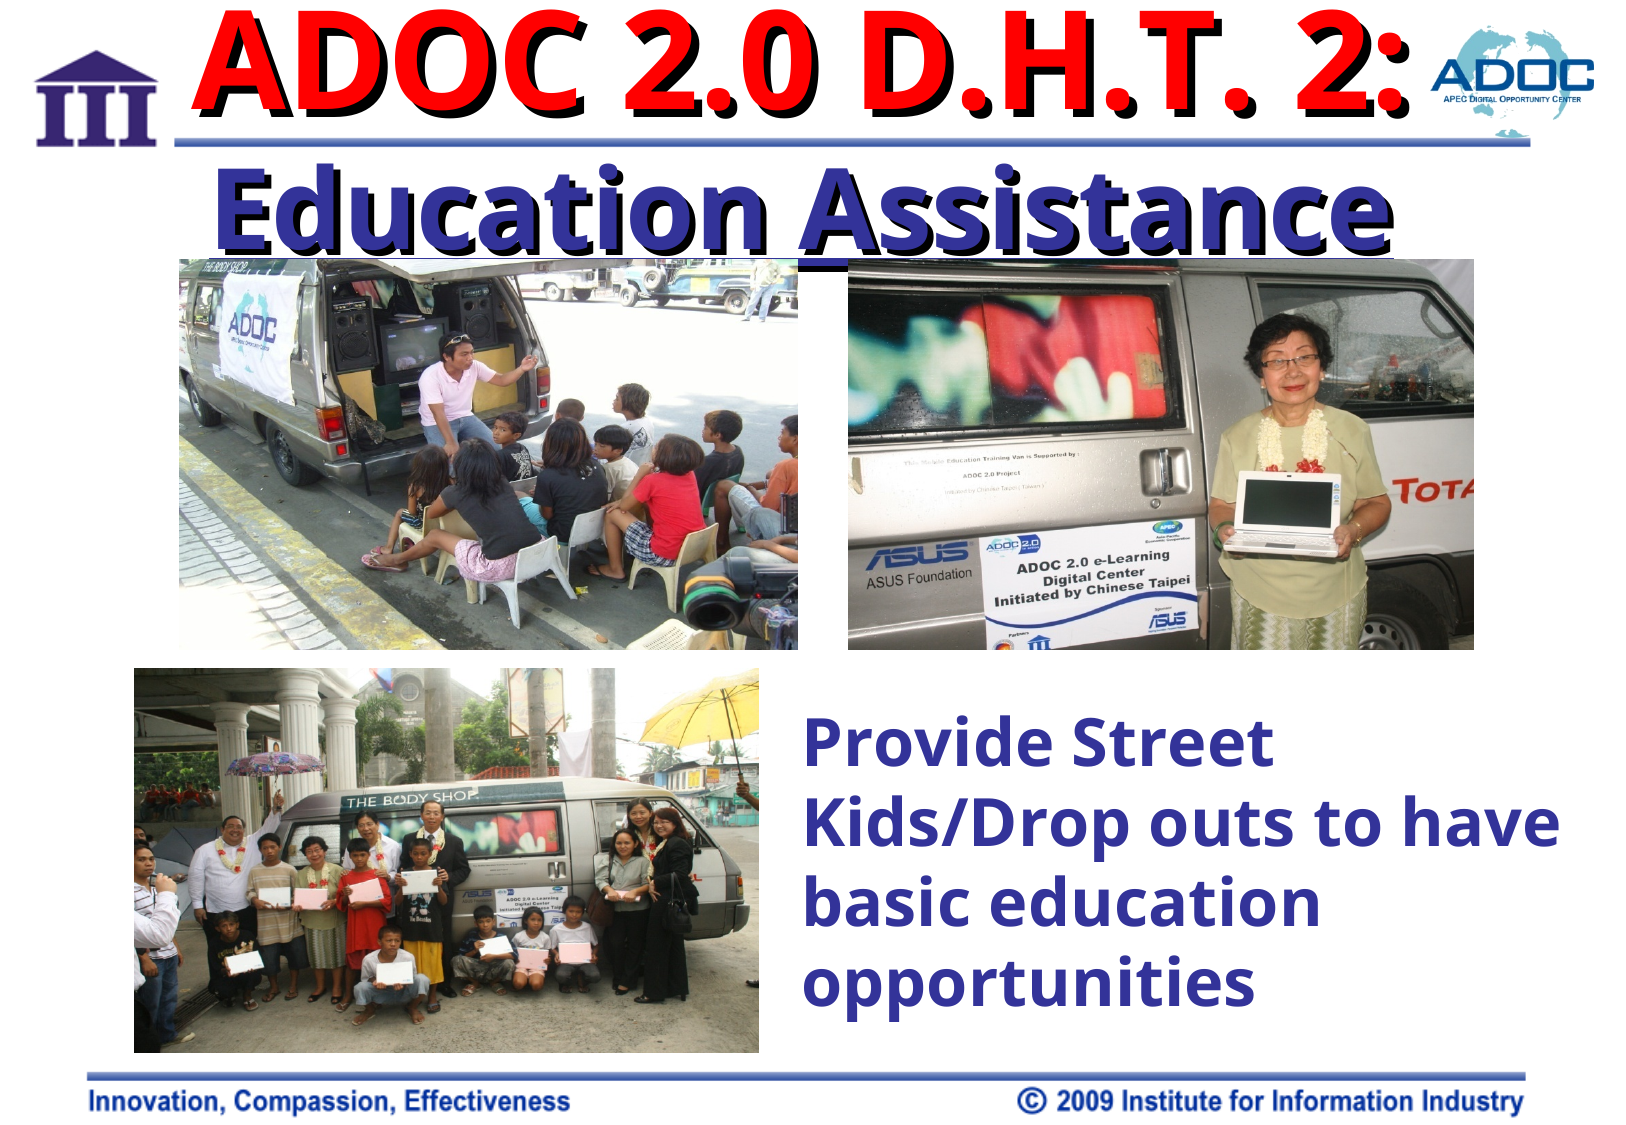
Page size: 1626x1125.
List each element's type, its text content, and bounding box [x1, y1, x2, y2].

title ADOC 2.0 D.H.T. 2: Education Assistance [70, 47, 1533, 197]
picture [0, 0, 1626, 1125]
text_box Provide Street Kids/Drop outs to have basic education opportunities [786, 692, 1594, 1028]
